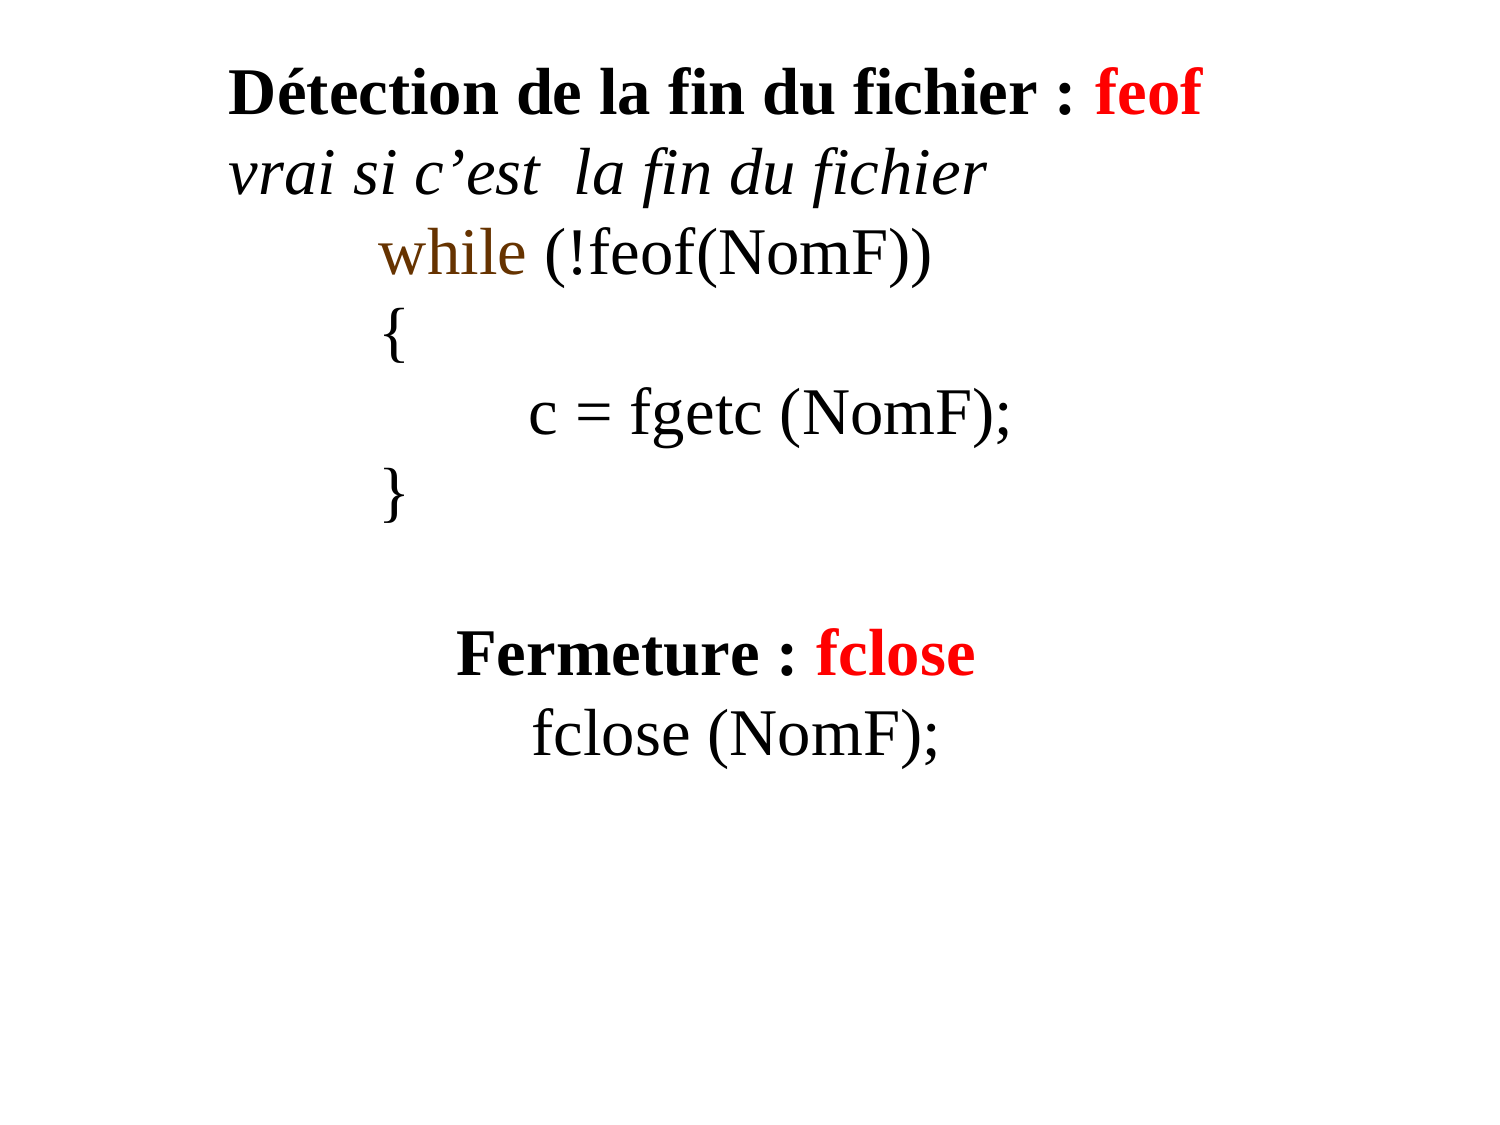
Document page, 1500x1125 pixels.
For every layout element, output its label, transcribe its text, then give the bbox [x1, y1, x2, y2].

text_box Fermeture : fclose fclose (NomF); [441, 600, 991, 777]
text_box Détection de la fin du fichier : feof vrai si c’est la fin du fichier while (!feof(NomF)) { c = fgetc (NomF); } [214, 40, 1219, 536]
